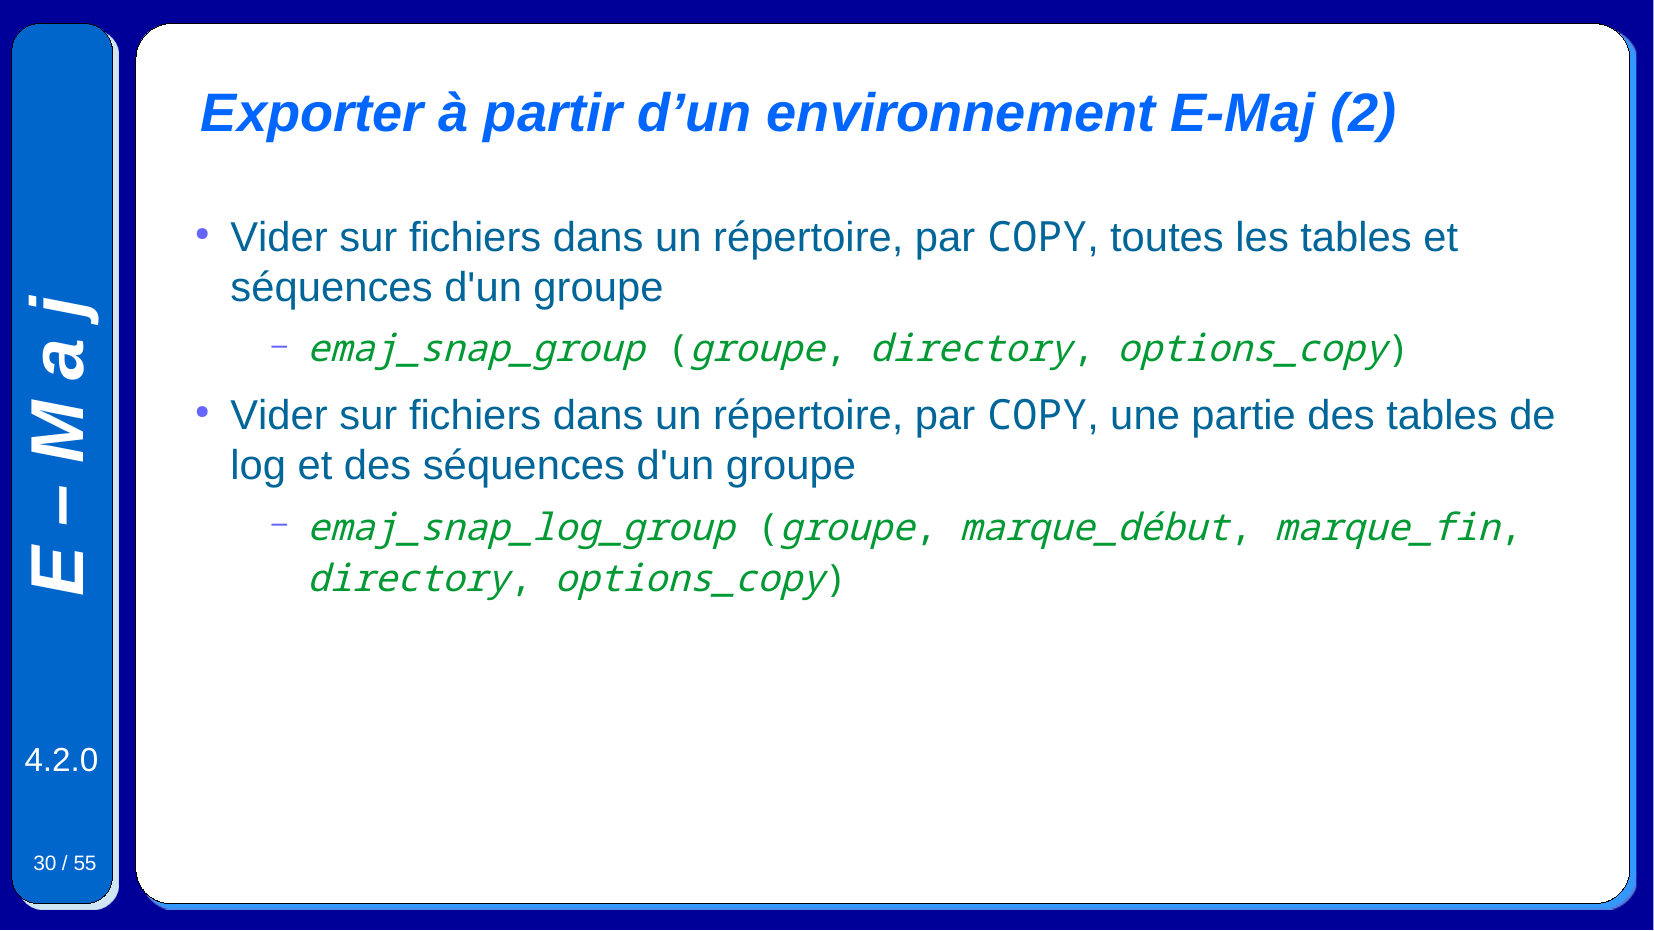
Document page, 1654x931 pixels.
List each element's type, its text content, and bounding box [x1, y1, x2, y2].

list Vider sur fichiers dans un répertoire, par COPY, toutes les tables et séquences d'un groupe emaj_snap_group (groupe, directory, options_copy) Vider sur fichiers dans un répertoire, par COPY, une partie des tables de log et des séquences d'un groupe emaj_snap_log_group (groupe, marque_début, marque_fin, directory, options_copy) [177, 206, 1587, 881]
title Exporter à partir d’un environnement E-Maj (2) [200, 34, 1575, 191]
